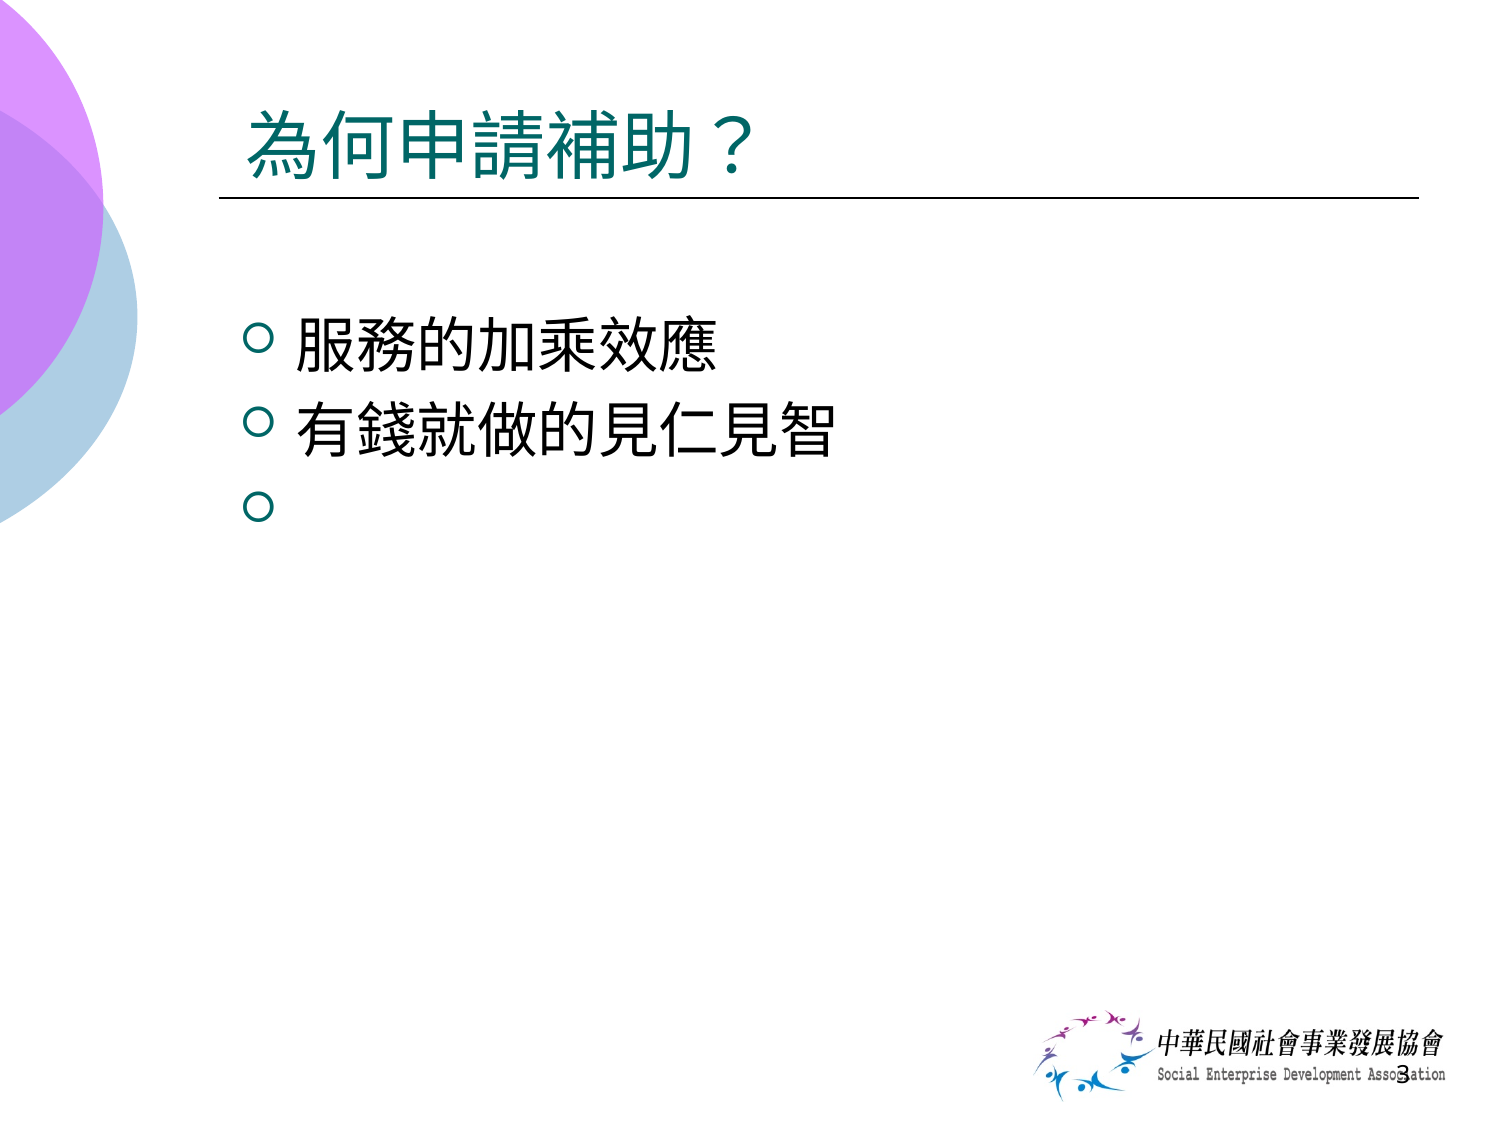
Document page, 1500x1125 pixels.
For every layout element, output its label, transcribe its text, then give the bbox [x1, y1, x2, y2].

picture [1033, 1010, 1447, 1102]
text_box 服務的加乘效應 有錢就做的見仁見智 [224, 299, 1425, 975]
text_box 為何申請補助？ [230, 54, 1430, 197]
text_box <編號> [1074, 1025, 1425, 1100]
